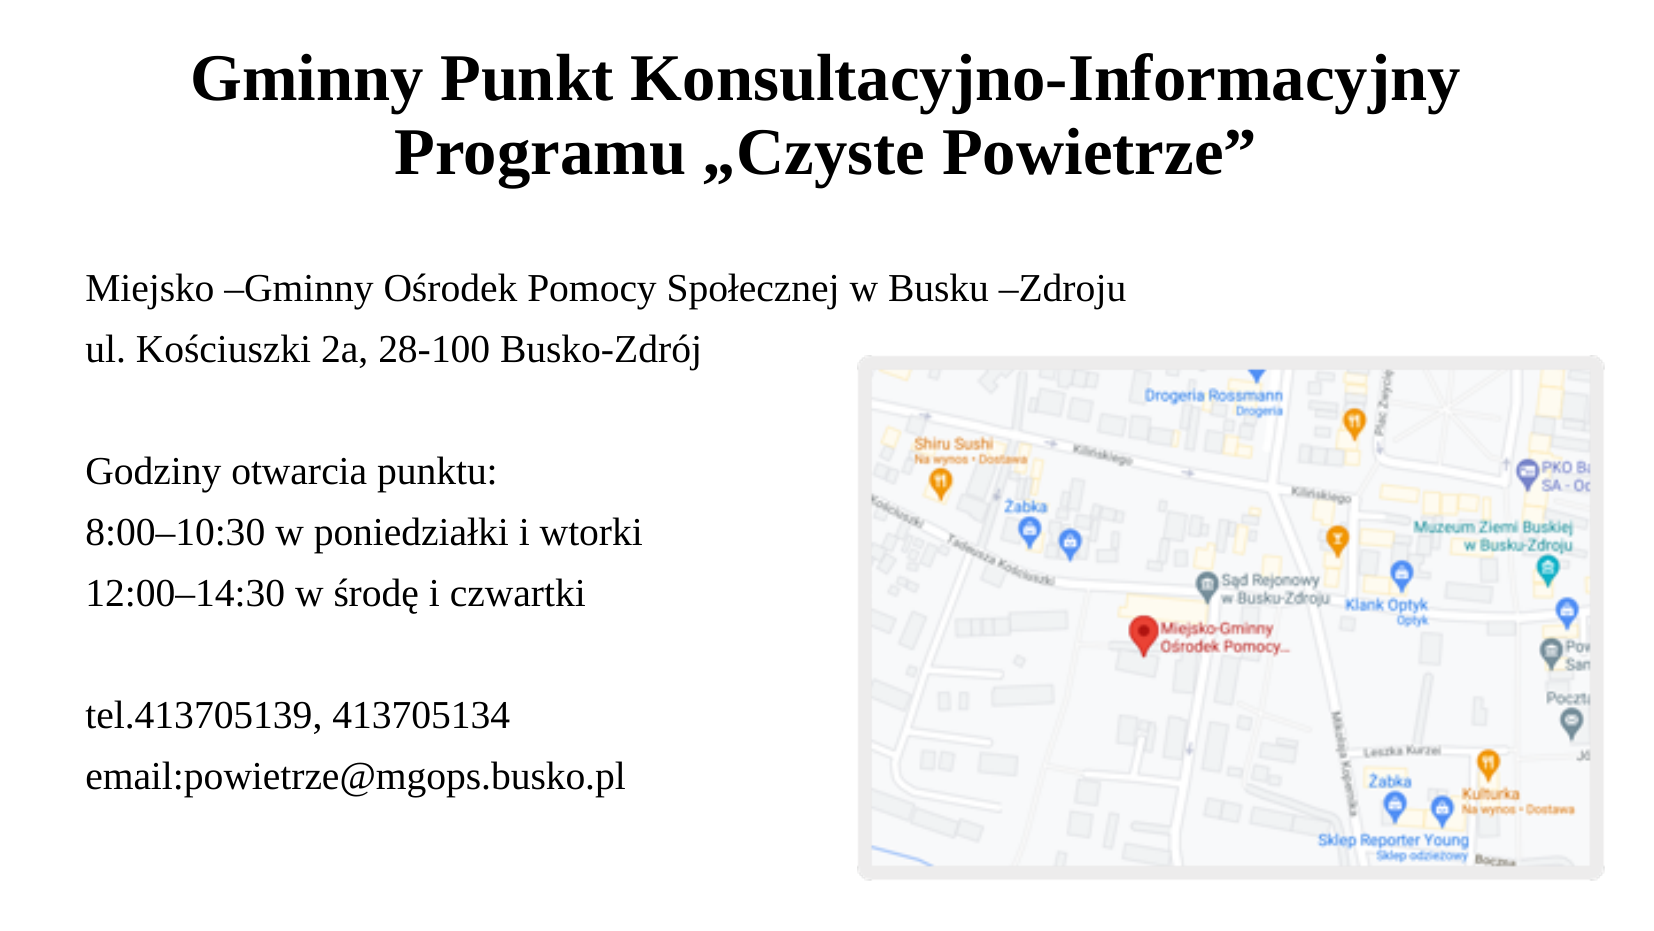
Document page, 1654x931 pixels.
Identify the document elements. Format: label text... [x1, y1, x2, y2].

picture [856, 354, 1607, 883]
list Miejsko –Gminny Ośrodek Pomocy Społecznej w Busku –Zdroju ul. Kościuszki 2a, 28-100 Busko-Zdrój Godziny otwarcia punktu: 8:00–10:30 w poniedziałki i wtorki 12:00–14:30 w środę i czwartki tel.413705139, 413705134 email:powietrze@mgops.busko.pl [29, 265, 1595, 806]
title Gminny Punkt Konsultacyjno-Informacyjny Programu „Czyste Powietrze” [82, 0, 1571, 265]
